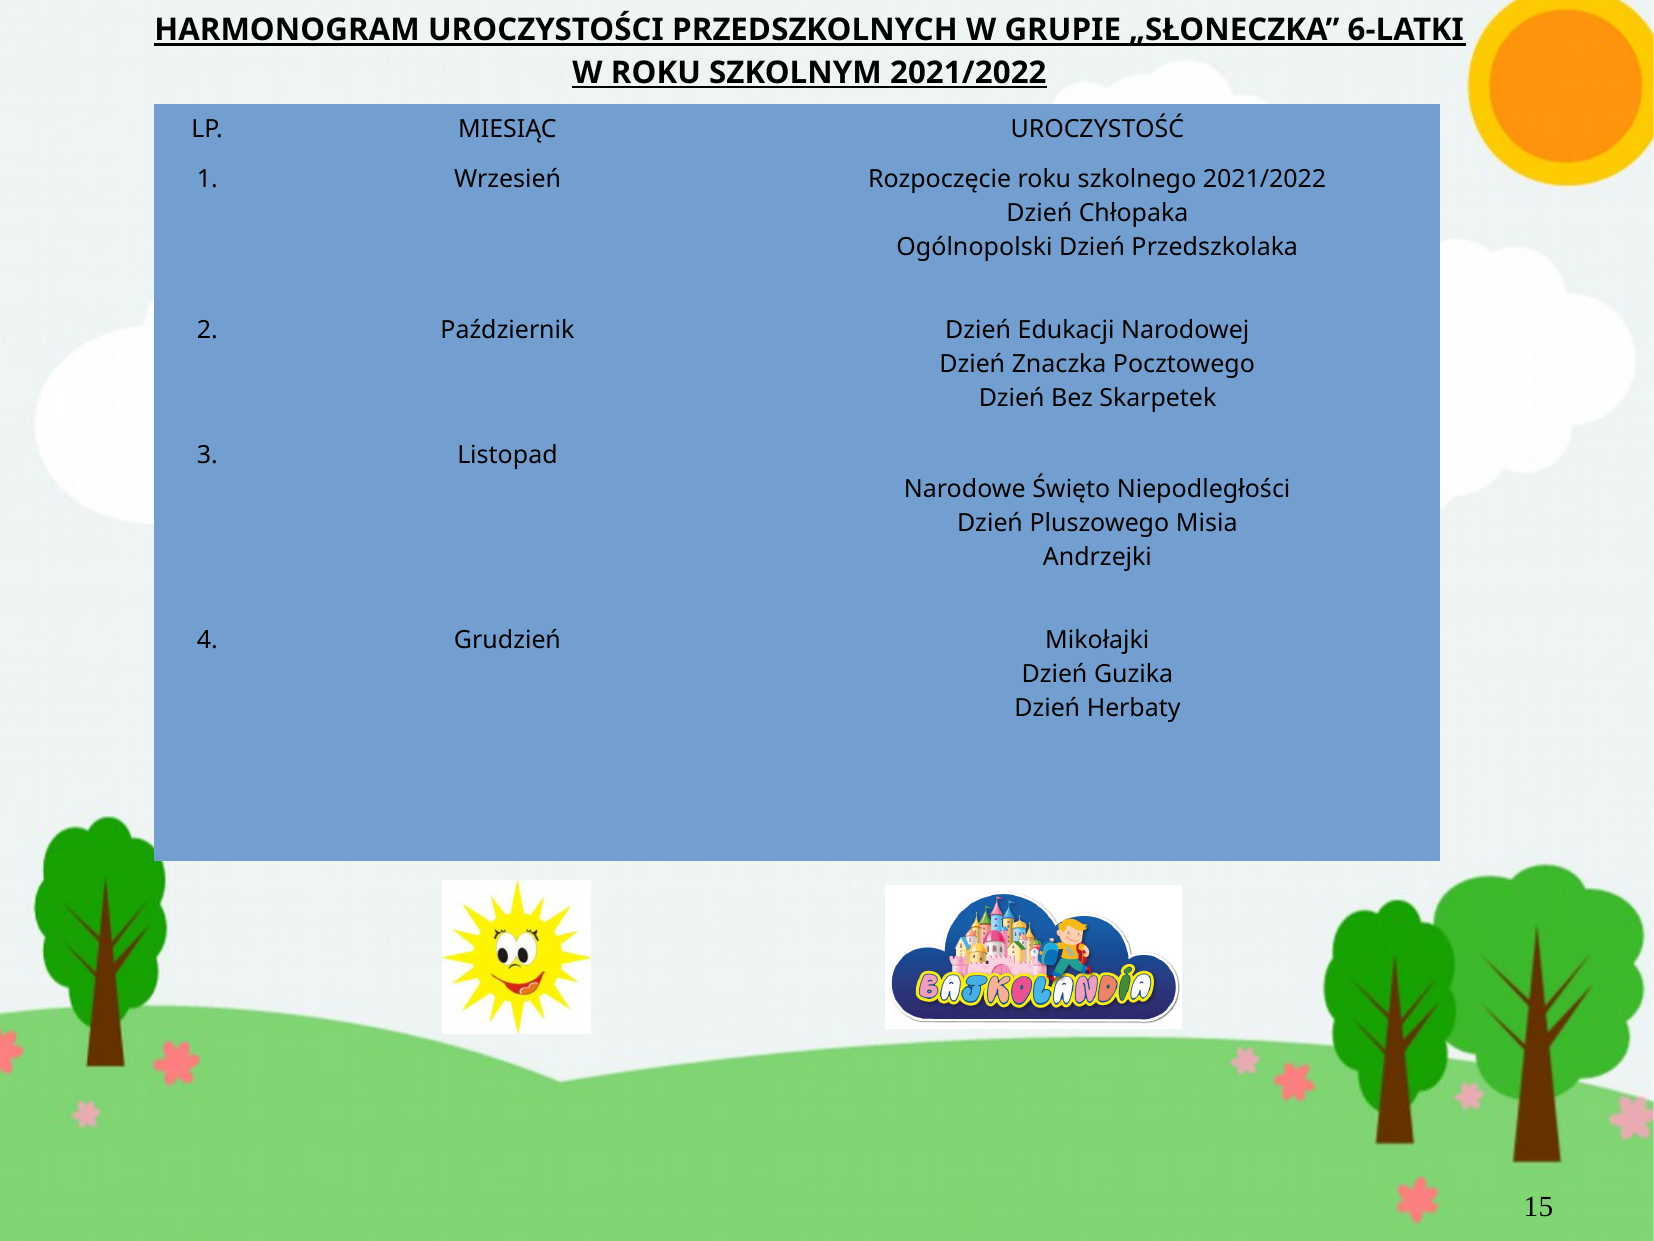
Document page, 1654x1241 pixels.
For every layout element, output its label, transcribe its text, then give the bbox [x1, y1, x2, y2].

table_cell 4. [154, 614, 260, 861]
table_cell Dzień Edukacji Narodowej Dzień Znaczka Pocztowego Dzień Bez Skarpetek [755, 305, 1440, 429]
table_cell Listopad [260, 429, 755, 614]
table_cell Narodowe Święto Niepodległości Dzień Pluszowego Misia Andrzejki [755, 429, 1440, 614]
table_cell Wrzesień [260, 154, 755, 305]
table_cell Październik [260, 305, 755, 429]
table_cell 3. [154, 429, 260, 614]
picture [885, 885, 1182, 1029]
table_cell Grudzień [260, 614, 755, 861]
table_header LP. [154, 104, 260, 154]
text_box HARMONOGRAM UROCZYSTOŚCI PRZEDSZKOLNYCH W GRUPIE „SŁONECZKA” 6-LATKI W ROKU SZKOLNYM 2021/2022 [114, 0, 1506, 98]
table_cell Rozpoczęcie roku szkolnego 2021/2022 Dzień Chłopaka Ogólnopolski Dzień Przedszkolaka [755, 154, 1440, 305]
text_box [1523, 1187, 1630, 1235]
picture [442, 880, 591, 1034]
table_cell 2. [154, 305, 260, 429]
table_cell Mikołajki Dzień Guzika Dzień Herbaty [755, 614, 1440, 861]
table_cell 1. [154, 154, 260, 305]
table_header UROCZYSTOŚĆ [755, 104, 1440, 154]
table_header MIESIĄC [260, 104, 755, 154]
